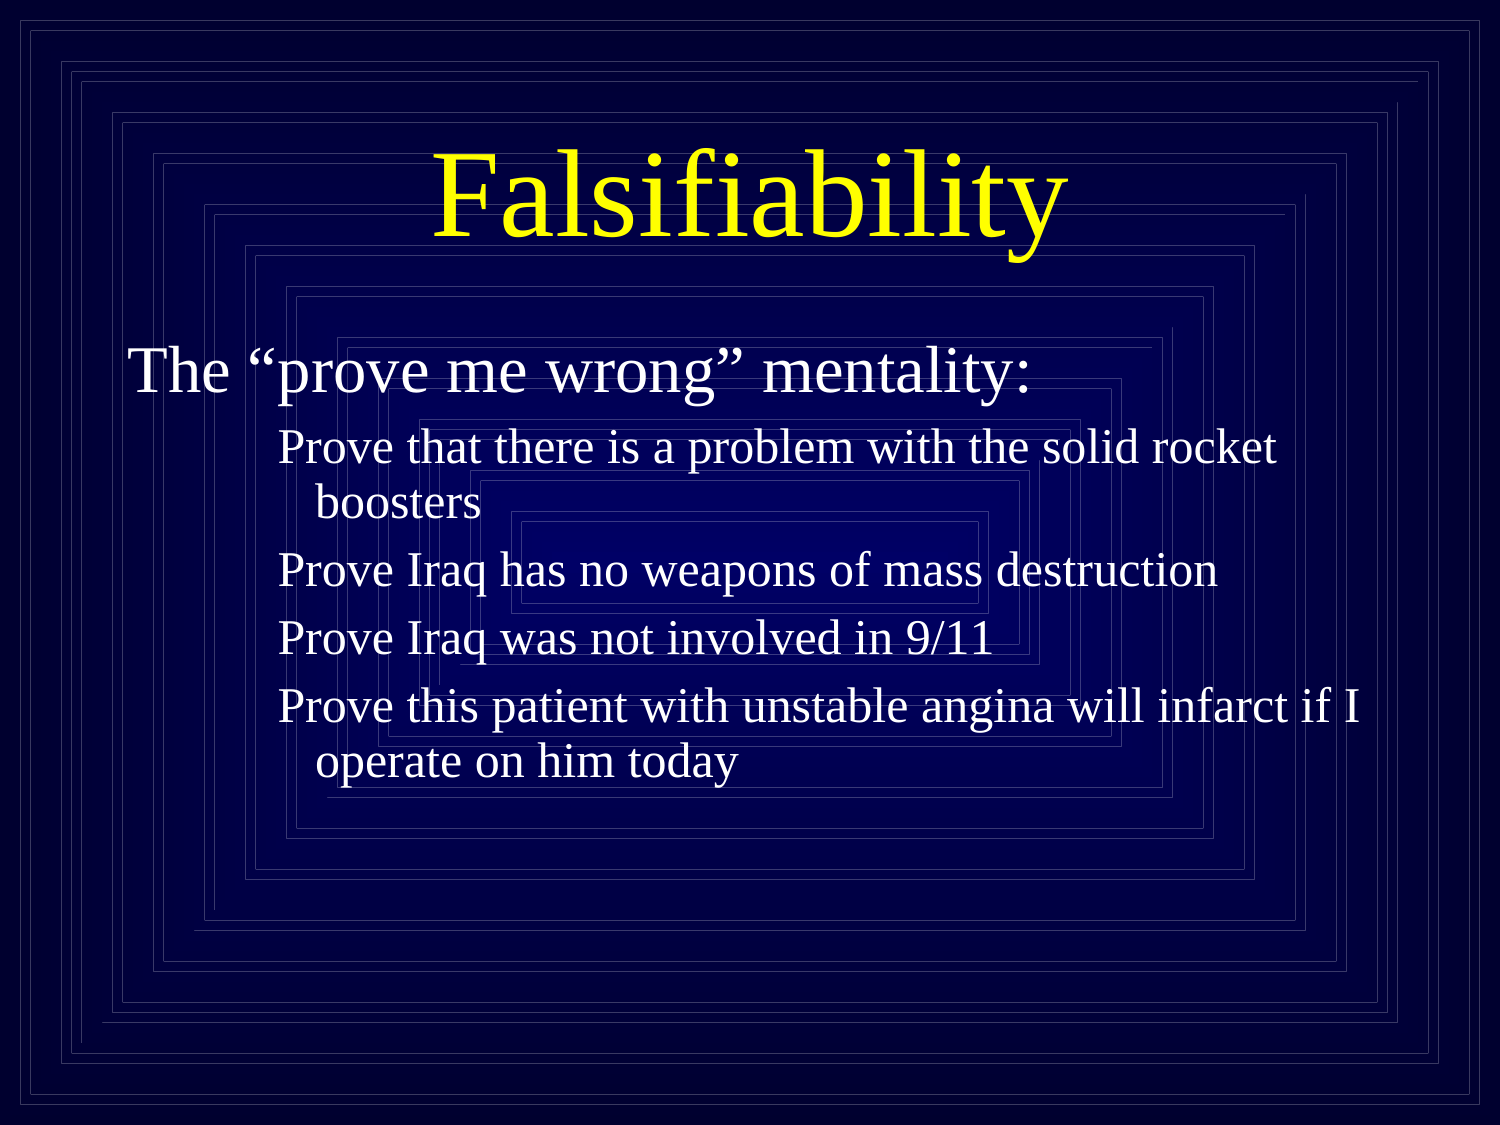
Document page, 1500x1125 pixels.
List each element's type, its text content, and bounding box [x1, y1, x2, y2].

title Falsifiability [112, 99, 1388, 288]
list The “prove me wrong” mentality: Prove that there is a problem with the solid rocket boosters Prove Iraq has no weapons of mass destruction Prove Iraq was not involved in 9/11 Prove this patient with unstable angina will infarct if I operate on him today [112, 324, 1388, 1001]
